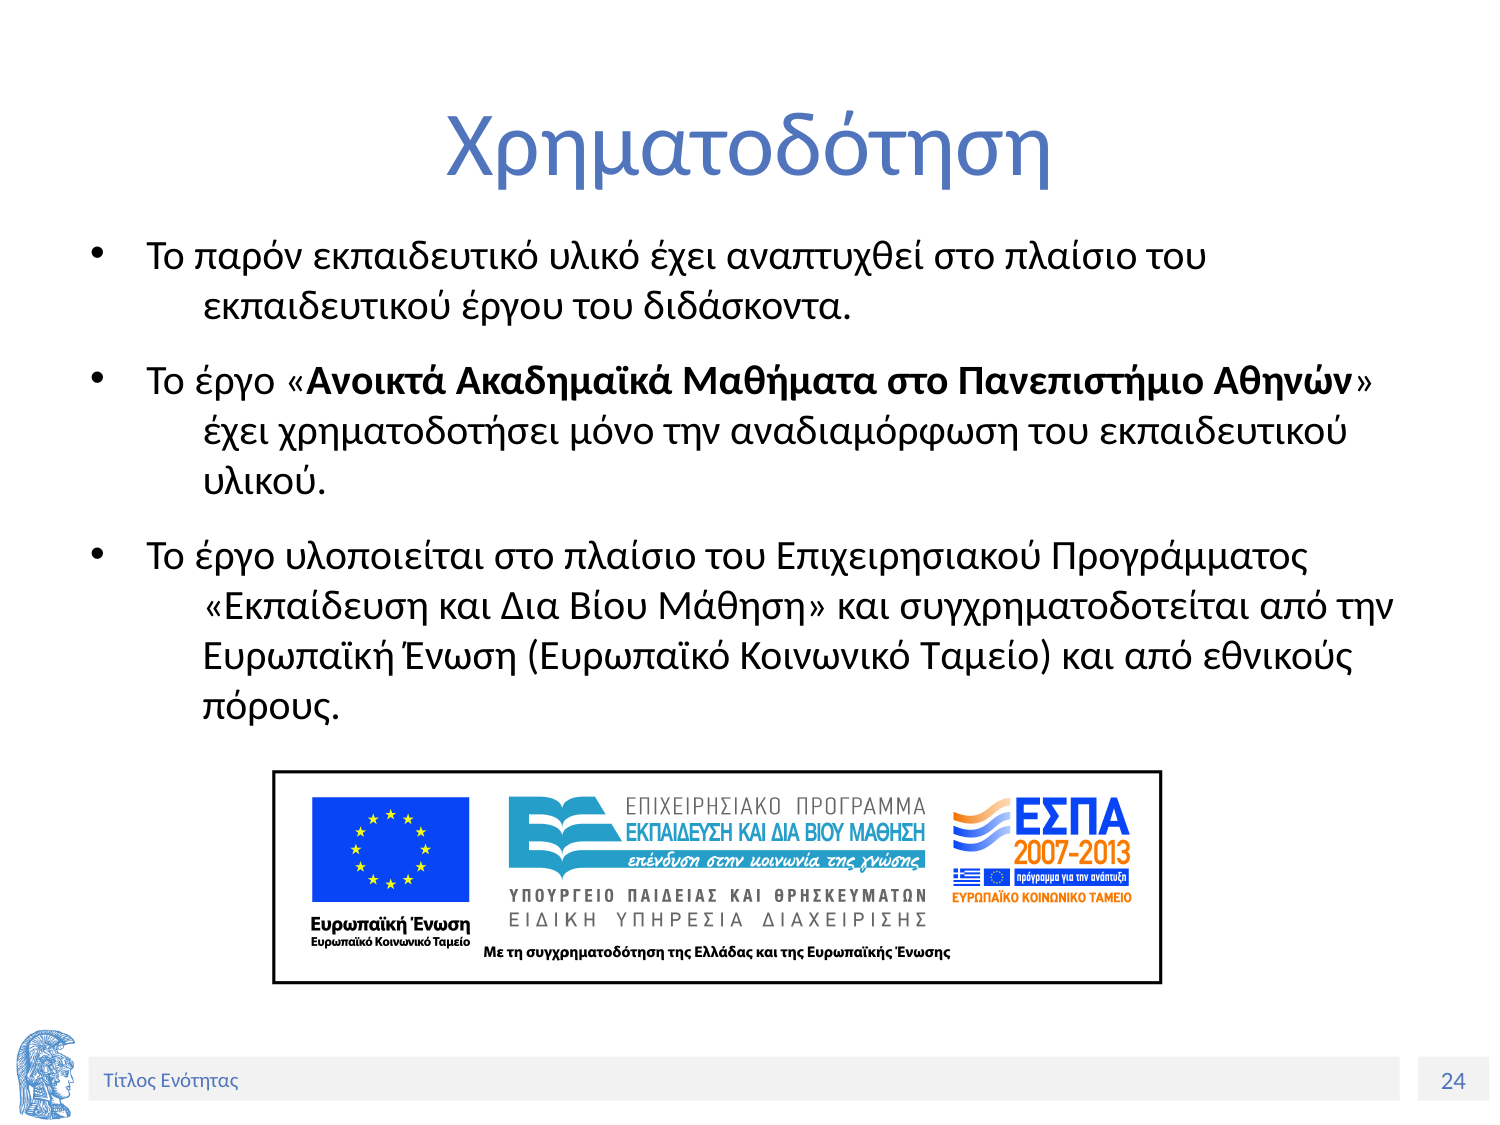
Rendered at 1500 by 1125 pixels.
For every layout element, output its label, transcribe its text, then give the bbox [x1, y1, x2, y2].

picture [265, 763, 1169, 991]
list Το παρόν εκπαιδευτικό υλικό έχει αναπτυχθεί στo πλαίσιo του εκπαιδευτικού έργου του διδάσκοντα. Το έργο «Ανοικτά Ακαδημαϊκά Μαθήματα στο Πανεπιστήμιο Αθηνών» έχει χρηματοδοτήσει μόνο την αναδιαμόρφωση του εκπαιδευτικού υλικού. Το έργο υλοποιείται στο πλαίσιο του Επιχειρησιακού Προγράμματος «Εκπαίδευση και Δια Βίου Μάθηση» και συγχρηματοδοτείται από την Ευρωπαϊκή Ένωση (Ευρωπαϊκό Κοινωνικό Ταμείο) και από εθνικούς πόρους. [75, 219, 1426, 963]
picture [9, 1026, 81, 1120]
title Χρηματοδότηση [75, 45, 1426, 219]
